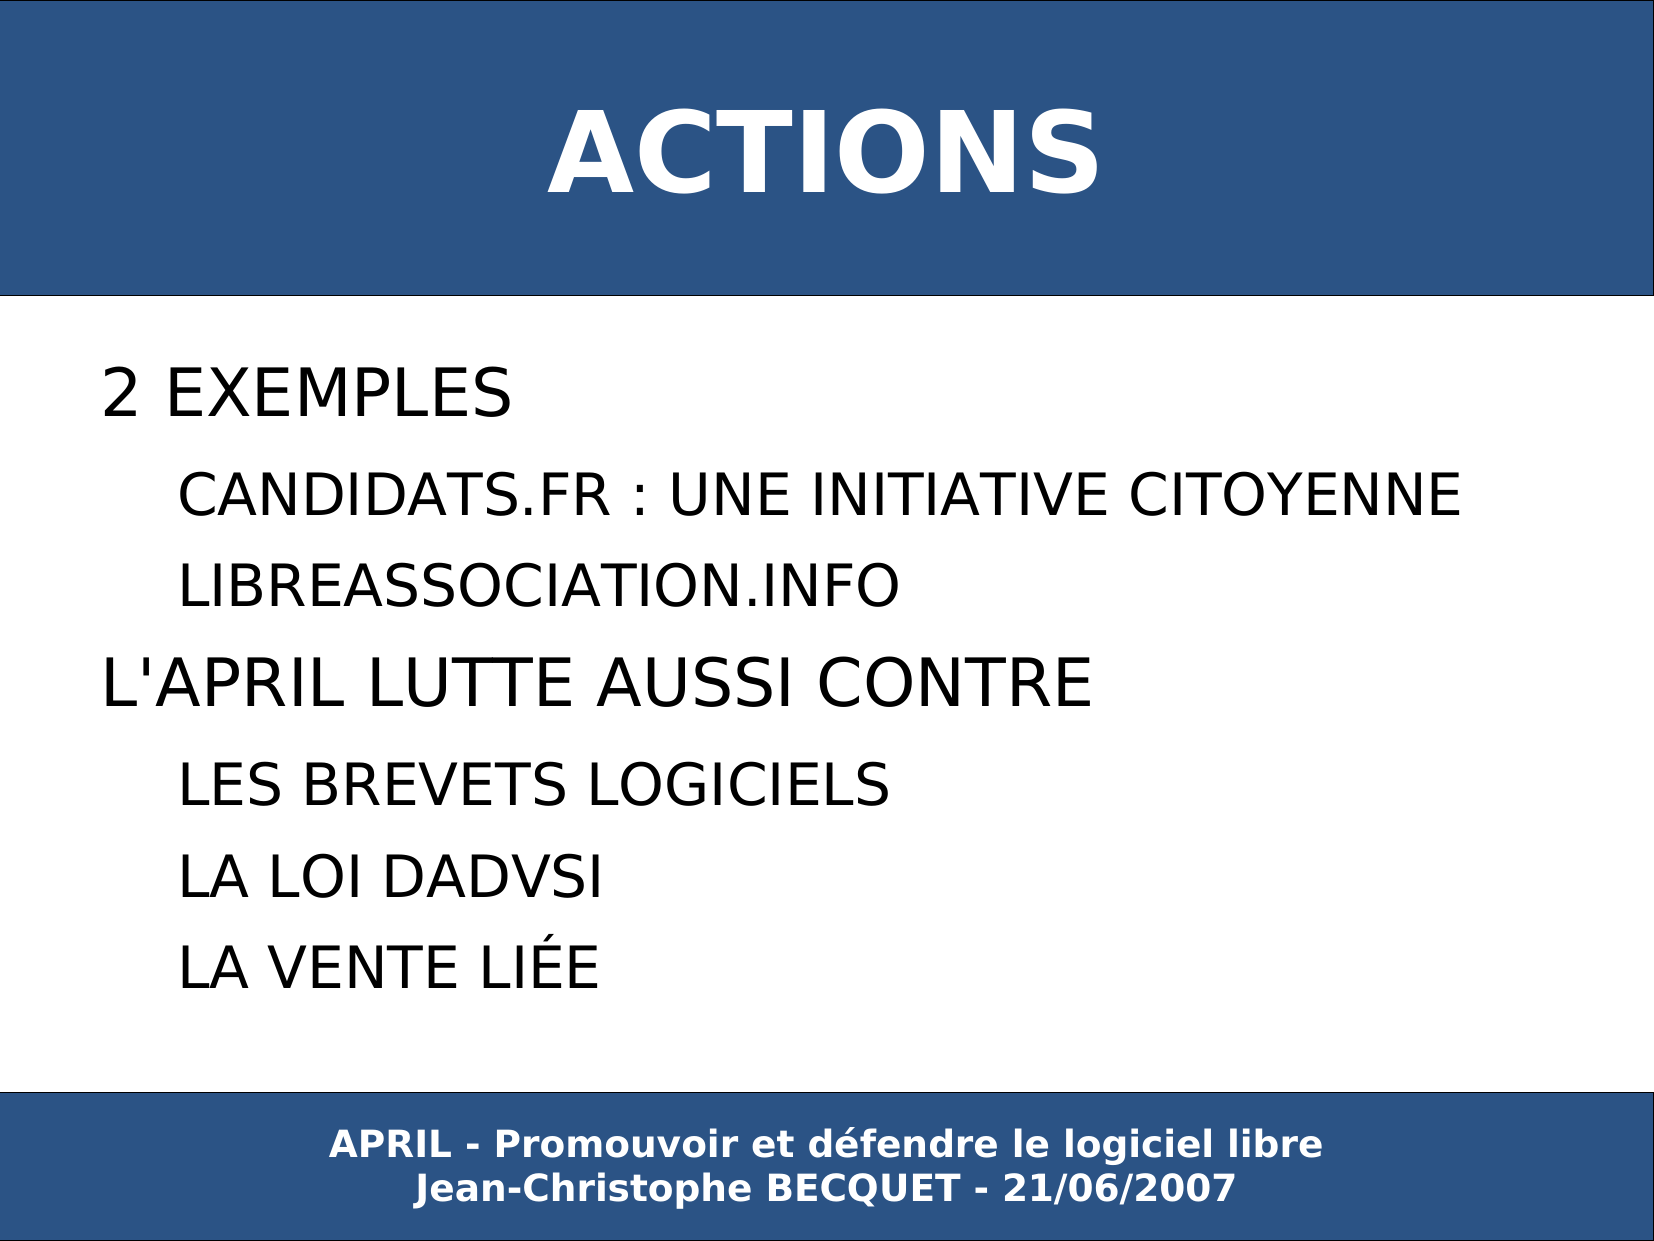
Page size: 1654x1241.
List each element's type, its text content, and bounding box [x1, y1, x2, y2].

list 2 EXEMPLES CANDIDATS.FR : UNE INITIATIVE CITOYENNE LIBREASSOCIATION.INFO L'APRIL LUTTE AUSSI CONTRE LES BREVETS LOGICIELS LA LOI DADVSI LA VENTE LIÉE [82, 354, 1571, 1094]
title ACTIONS [82, 56, 1571, 250]
